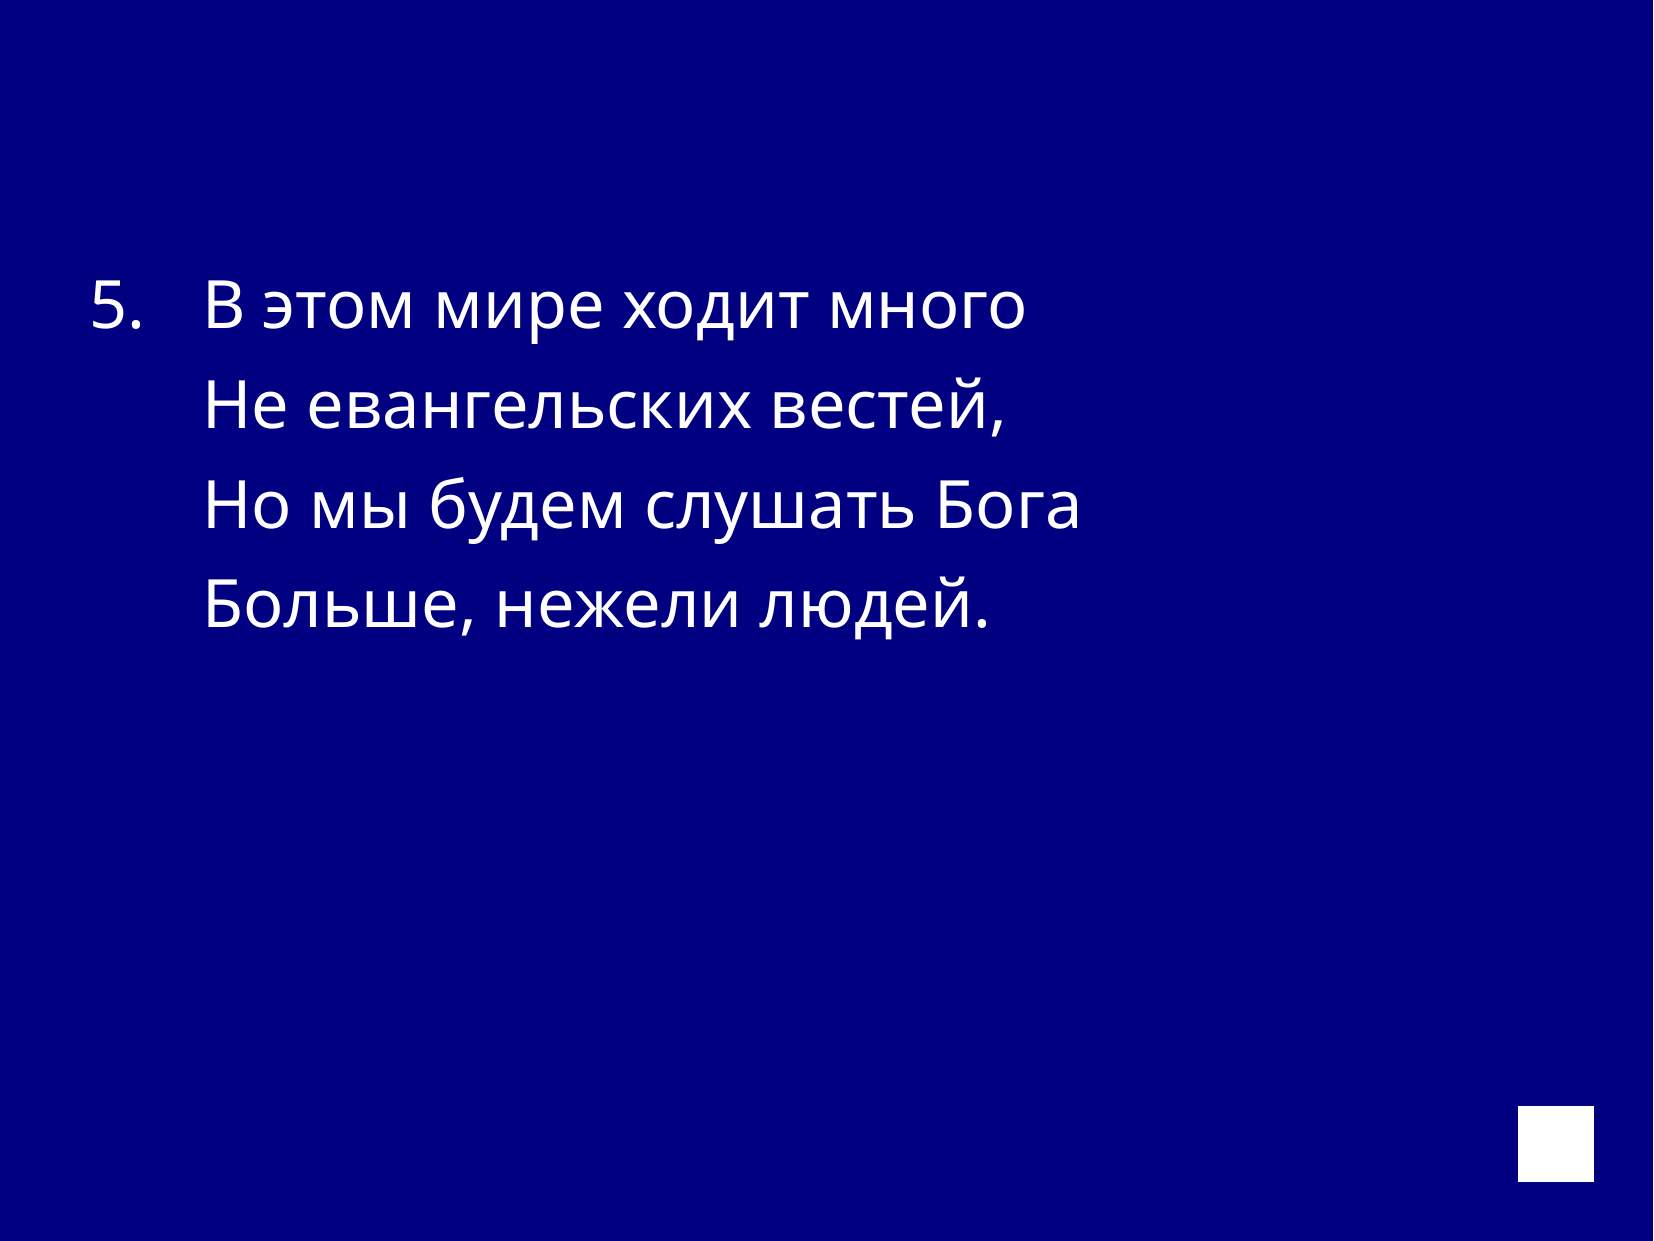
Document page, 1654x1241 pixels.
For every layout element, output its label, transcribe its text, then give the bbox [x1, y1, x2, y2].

text_box 5. В этом мире ходит много Не евангельских вестей, Но мы будем слушать Бога Больше, нежели людей. [75, 150, 1576, 1163]
text_box [1518, 1106, 1594, 1182]
